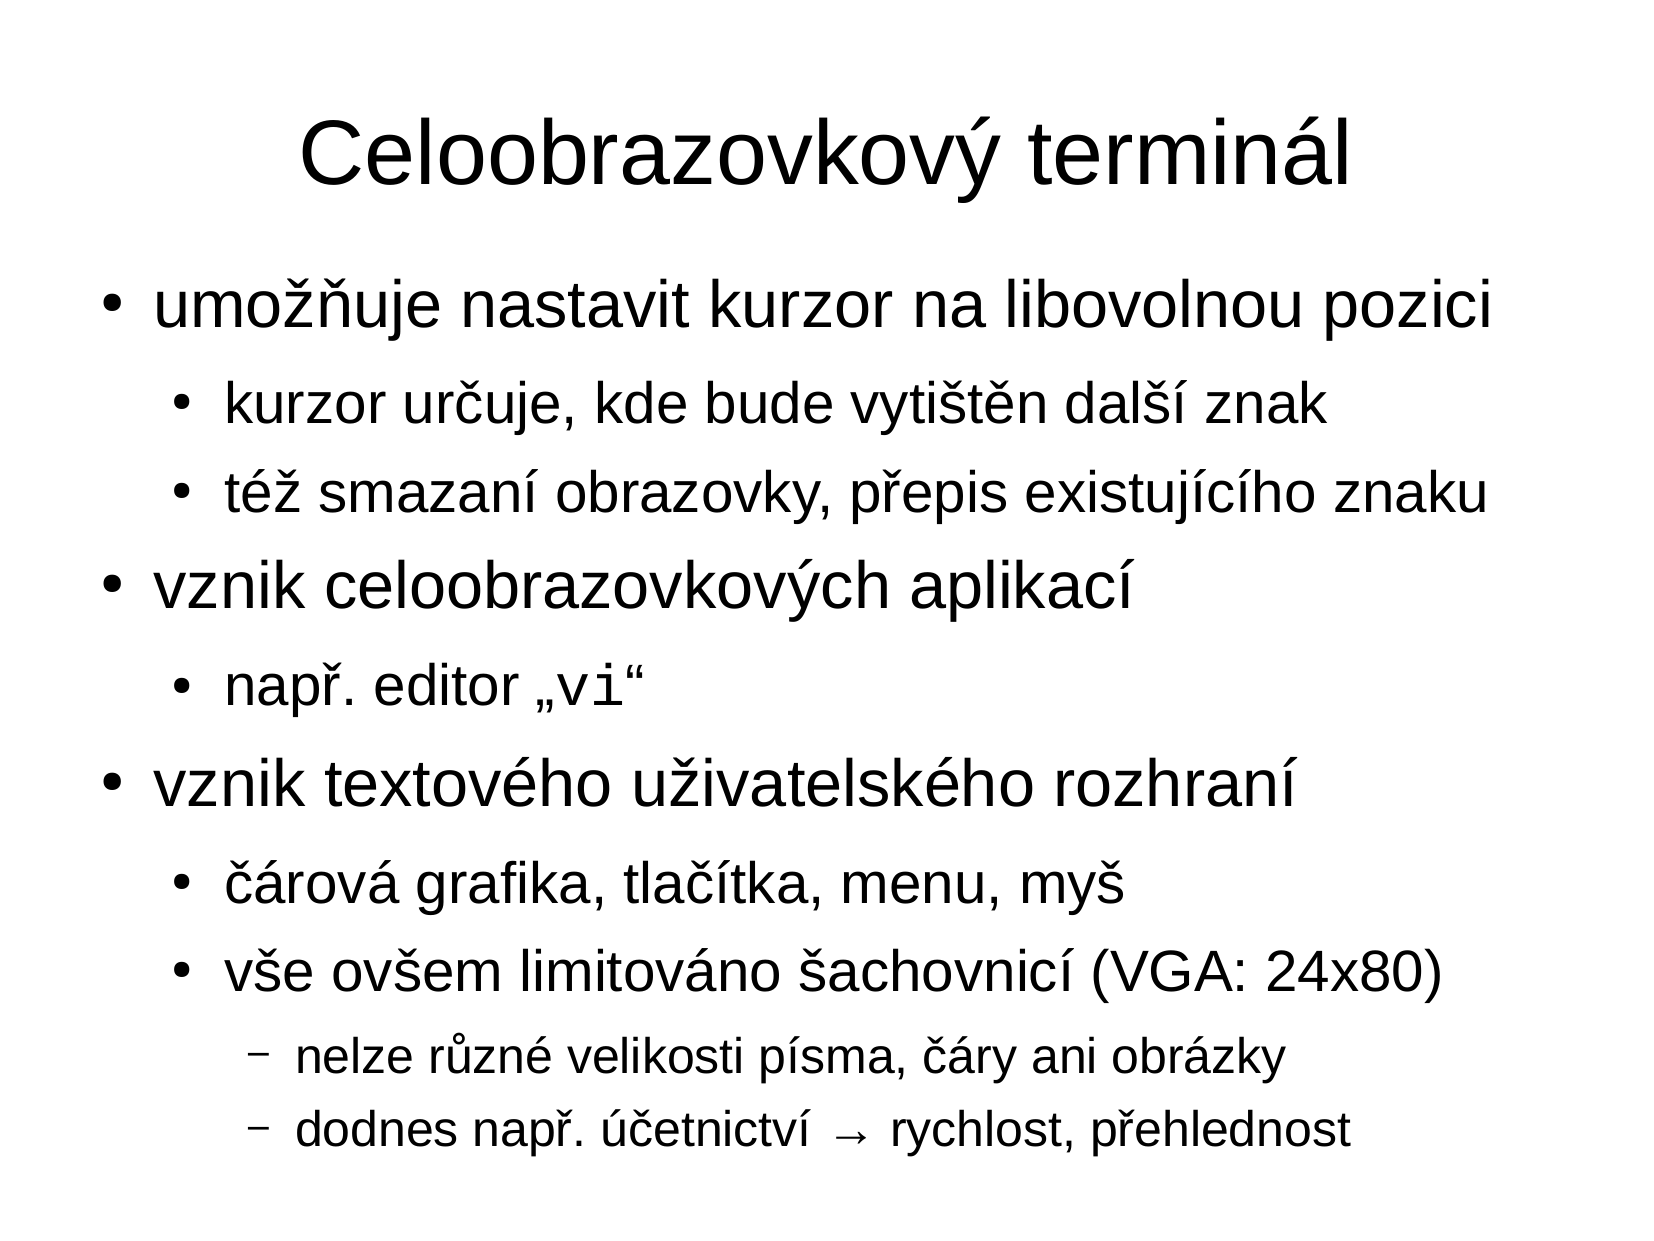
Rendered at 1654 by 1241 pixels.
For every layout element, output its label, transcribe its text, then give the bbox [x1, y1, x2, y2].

list umožňuje nastavit kurzor na libovolnou pozici kurzor určuje, kde bude vytištěn další znak též smazaní obrazovky, přepis existujícího znaku vznik celoobrazovkových aplikací např. editor „vi“ vznik textového uživatelského rozhraní čárová grafika, tlačítka, menu, myš vše ovšem limitováno šachovnicí (VGA: 24x80) nelze různé velikosti písma, čáry ani obrázky dodnes např. účetnictví → rychlost, přehlednost [82, 266, 1571, 1158]
title Celoobrazovkový terminál [82, 56, 1571, 250]
